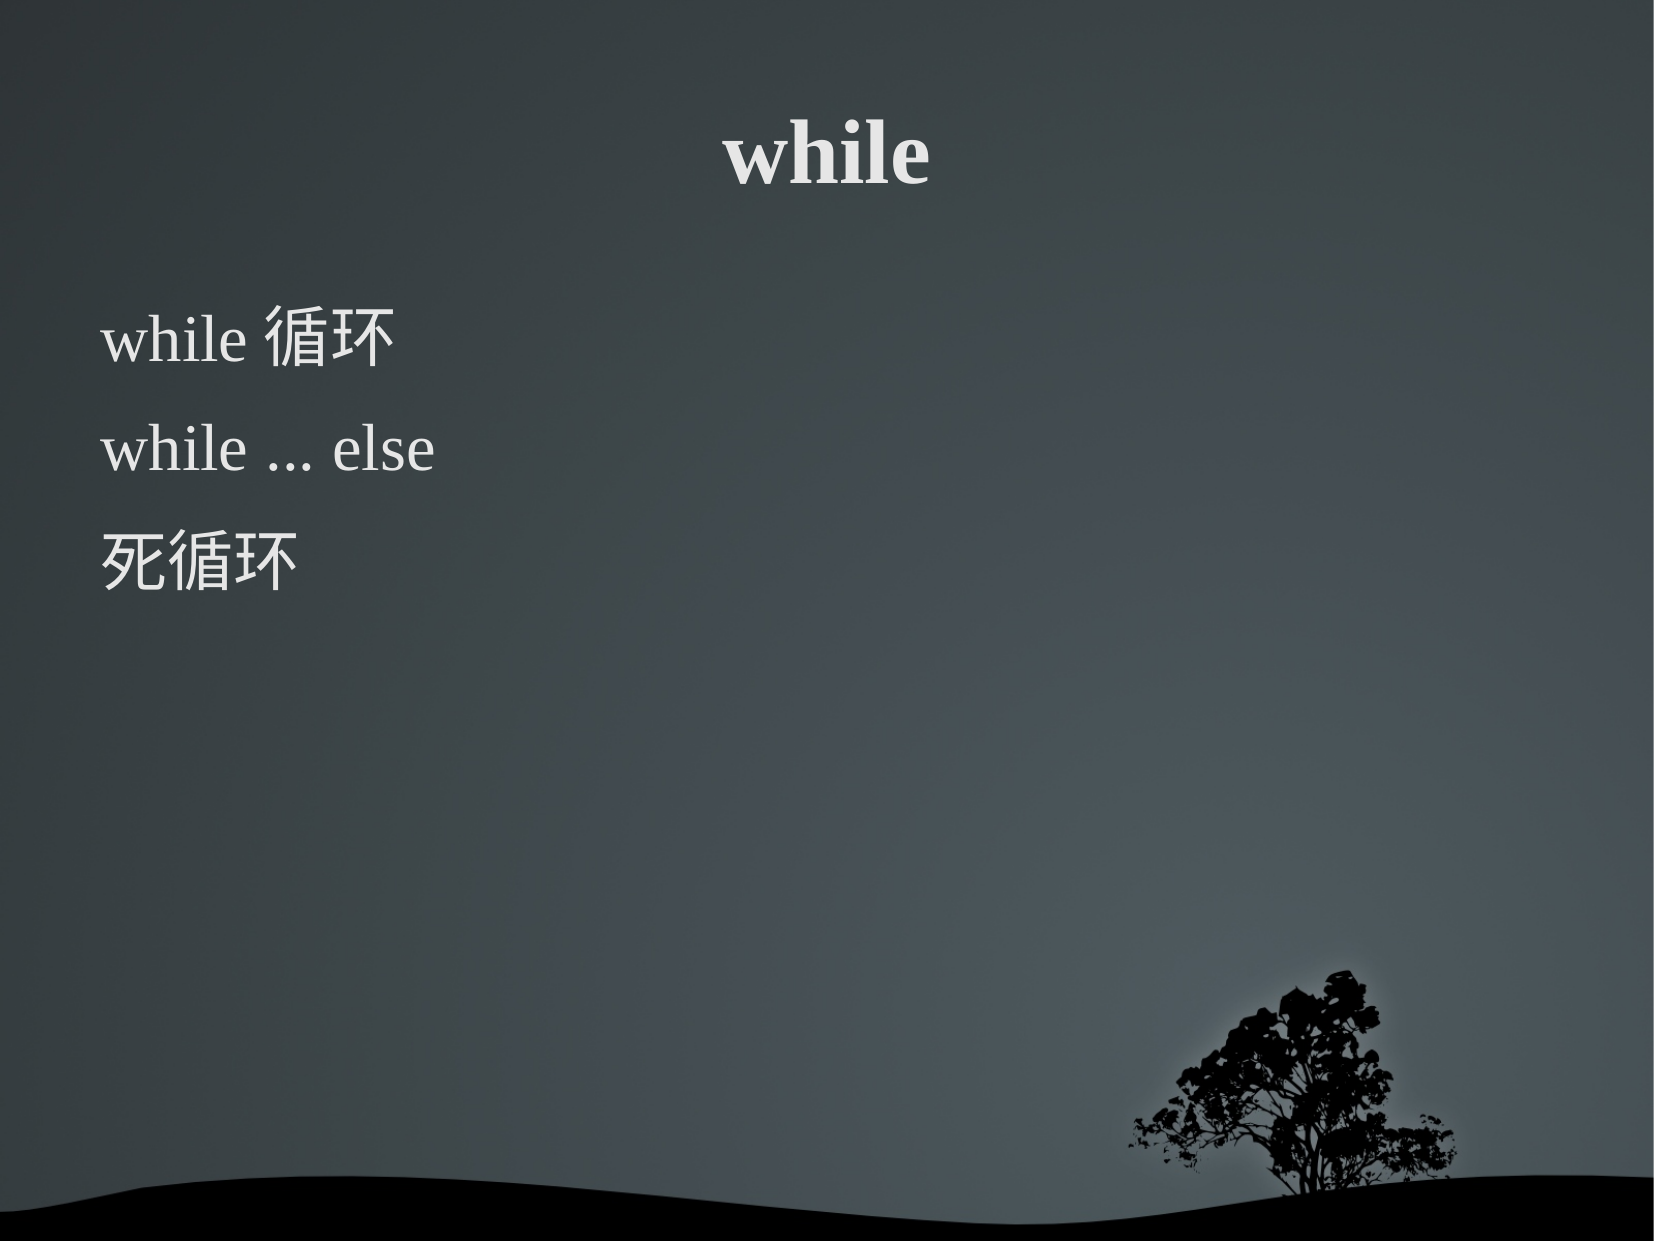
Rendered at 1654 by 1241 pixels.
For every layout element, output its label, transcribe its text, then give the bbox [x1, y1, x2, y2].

title while [82, 49, 1571, 257]
list while循环 while ... else 死循环 [82, 290, 1571, 1109]
picture [0, 0, 1654, 1241]
